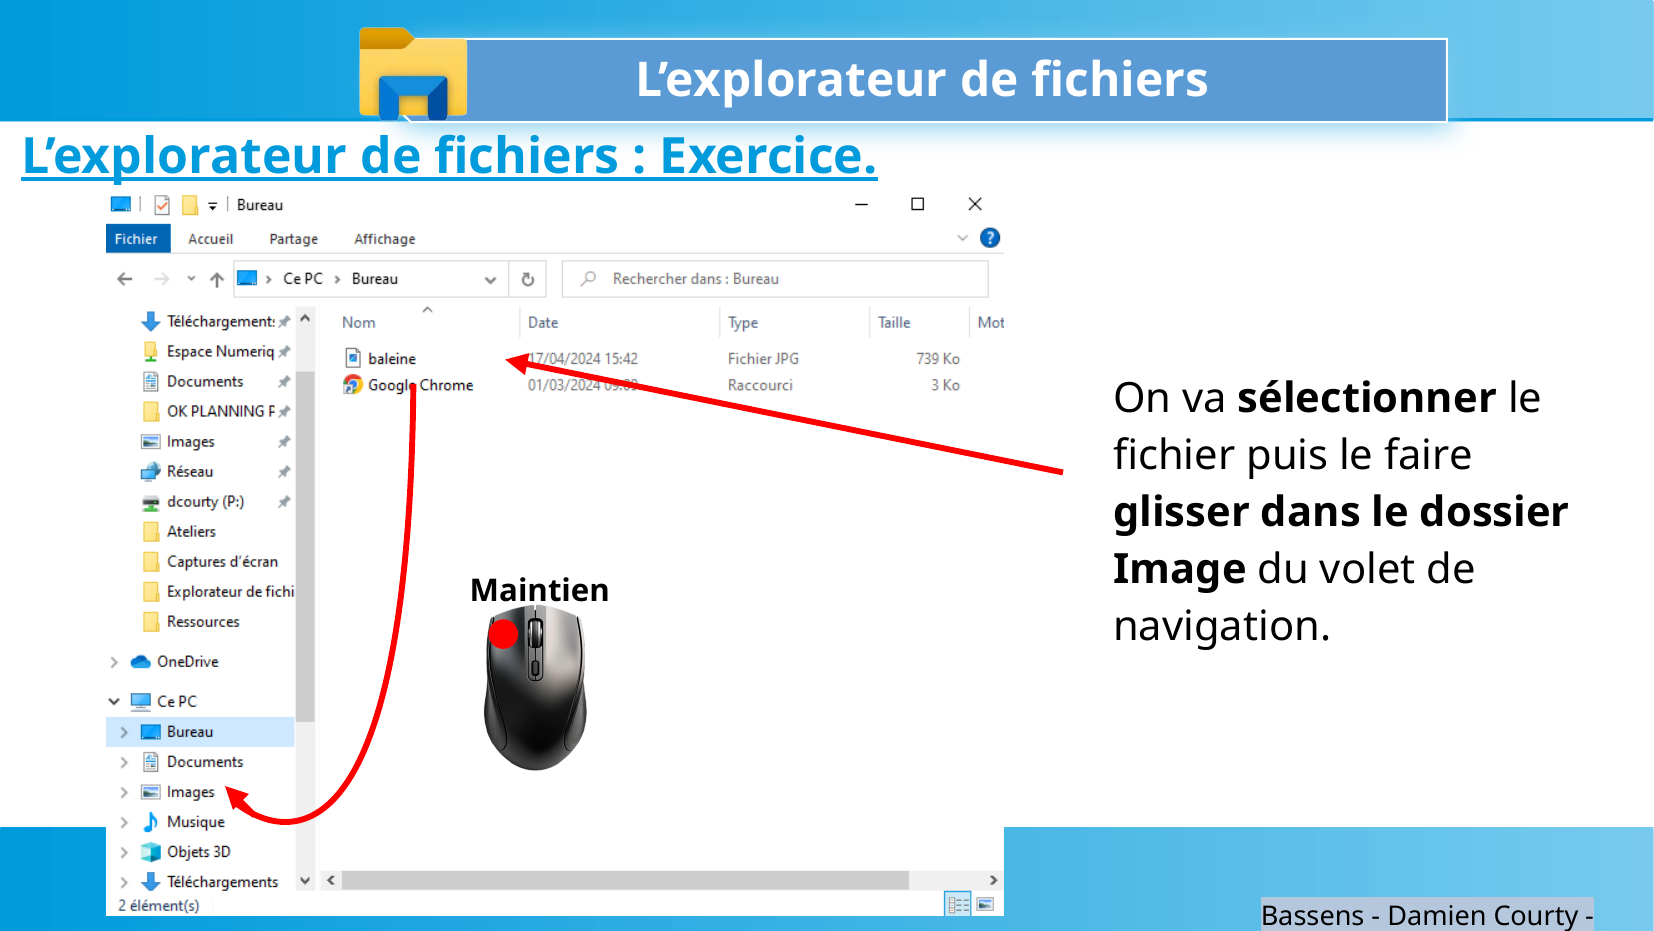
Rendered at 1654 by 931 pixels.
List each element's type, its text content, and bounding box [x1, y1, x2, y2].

text_box Bassens - Damien Courty - 2024 [1246, 889, 1654, 931]
text_box L’explorateur de fichiers : Exercice. [6, 112, 1565, 228]
text_box On va sélectionner le fichier puis le faire glisser dans le dossier Image du volet de navigation. [1098, 360, 1595, 662]
text_box Maintien [454, 561, 662, 613]
picture [354, 21, 476, 125]
text_box [488, 619, 519, 649]
text_box L’explorateur de fichiers [476, 38, 1447, 112]
picture [106, 189, 1004, 916]
